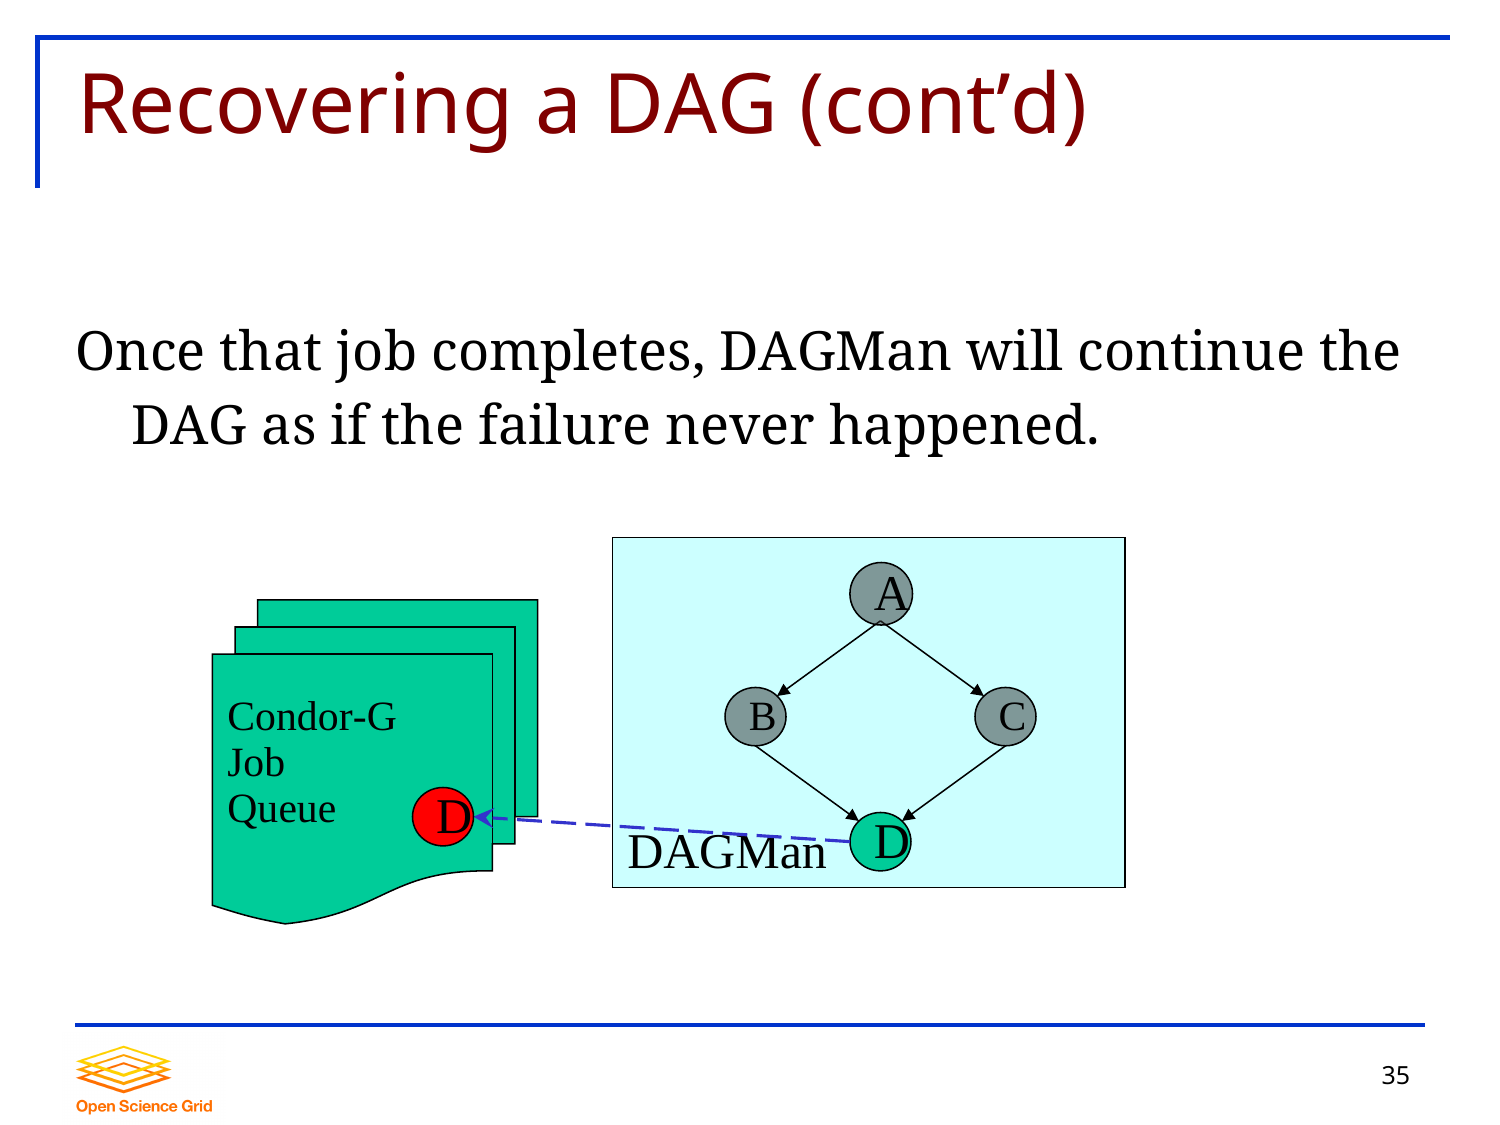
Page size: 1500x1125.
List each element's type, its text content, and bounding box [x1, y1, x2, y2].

text_box B [725, 687, 787, 746]
text_box D [412, 787, 474, 846]
picture [62, 1032, 226, 1125]
list Once that job completes, DAGMan will continue the DAG as if the failure never happened. [75, 312, 1424, 1006]
text_box A [884, 581, 895, 596]
text_box D [850, 812, 911, 871]
text_box Condor-G Job Queue [212, 599, 538, 924]
title Recovering a DAG (cont’d) [62, 37, 1450, 225]
text_box C [975, 687, 1037, 746]
text_box A [849, 562, 913, 626]
